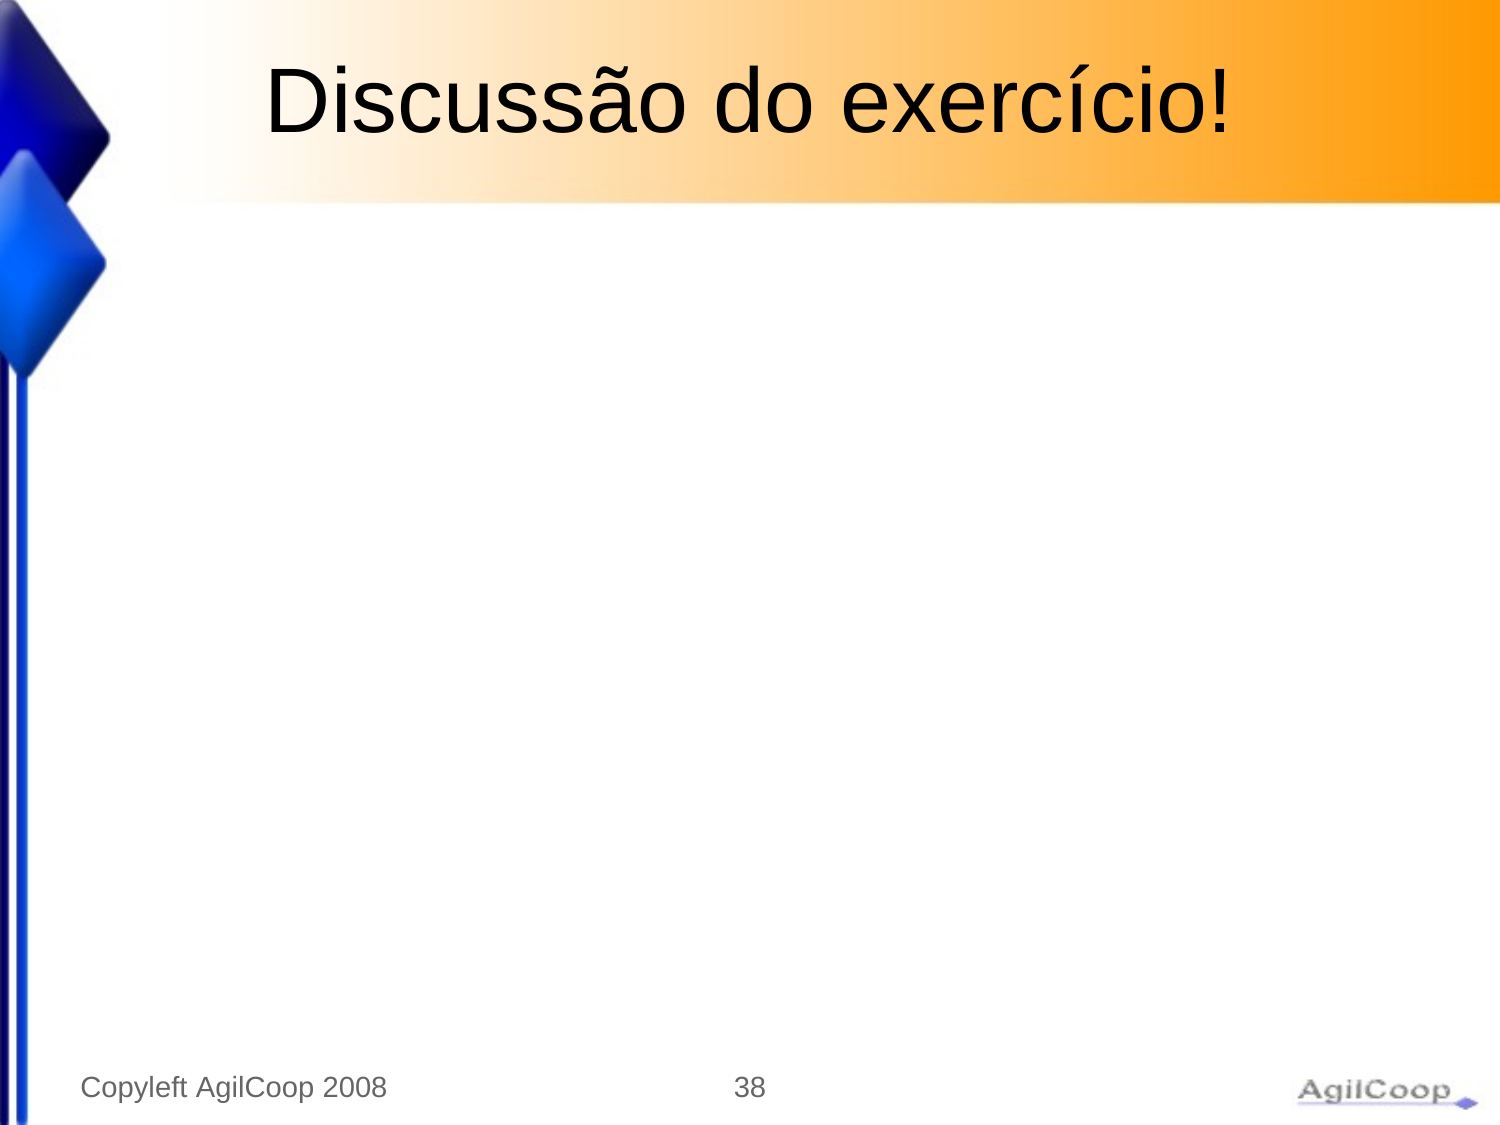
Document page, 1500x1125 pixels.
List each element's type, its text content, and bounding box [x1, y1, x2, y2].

picture [0, 0, 1500, 1125]
title Discussão do exercício! [75, 7, 1425, 196]
